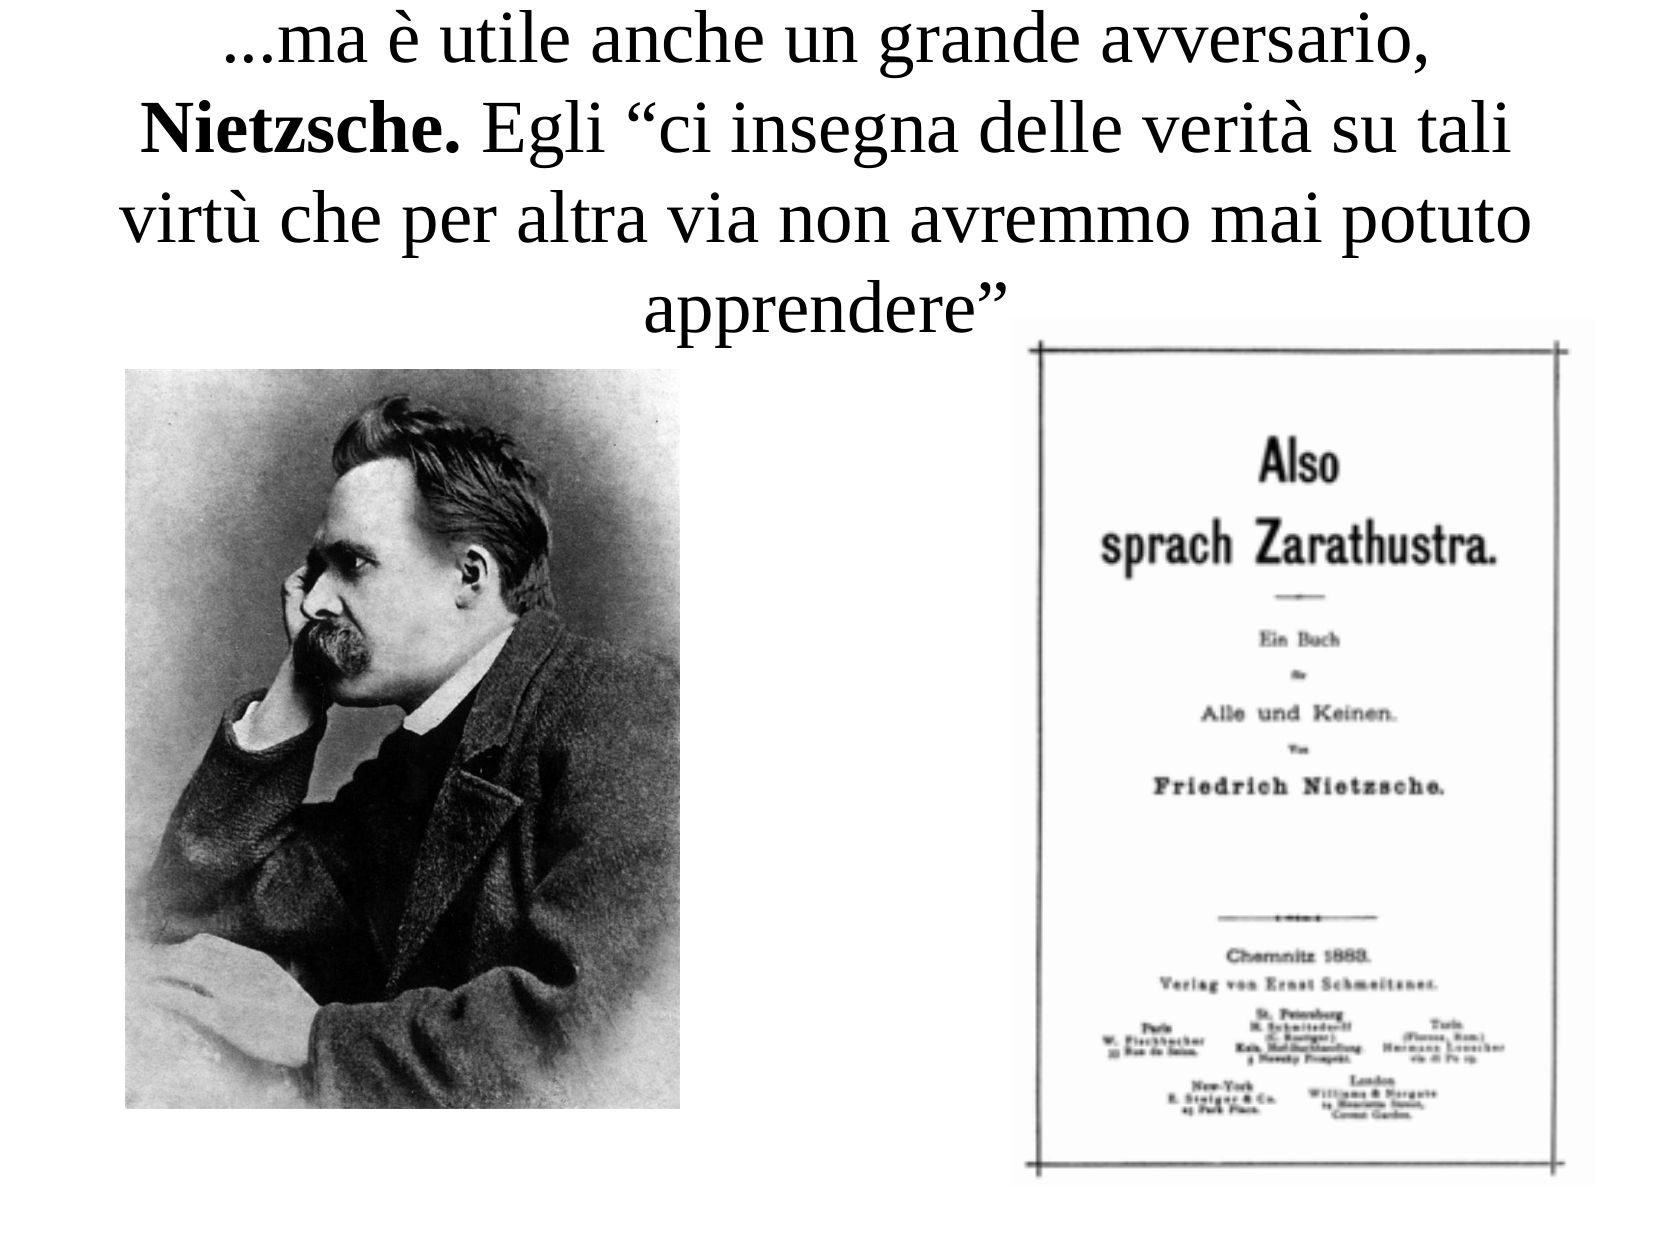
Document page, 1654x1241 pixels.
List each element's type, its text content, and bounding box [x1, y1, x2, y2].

title ...ma è utile anche un grande avversario, Nietzsche. Egli “ci insegna delle verità su tali virtù che per altra via non avremmo mai potuto apprendere” [82, 0, 1571, 319]
picture [125, 369, 680, 1109]
picture [1011, 318, 1595, 1186]
